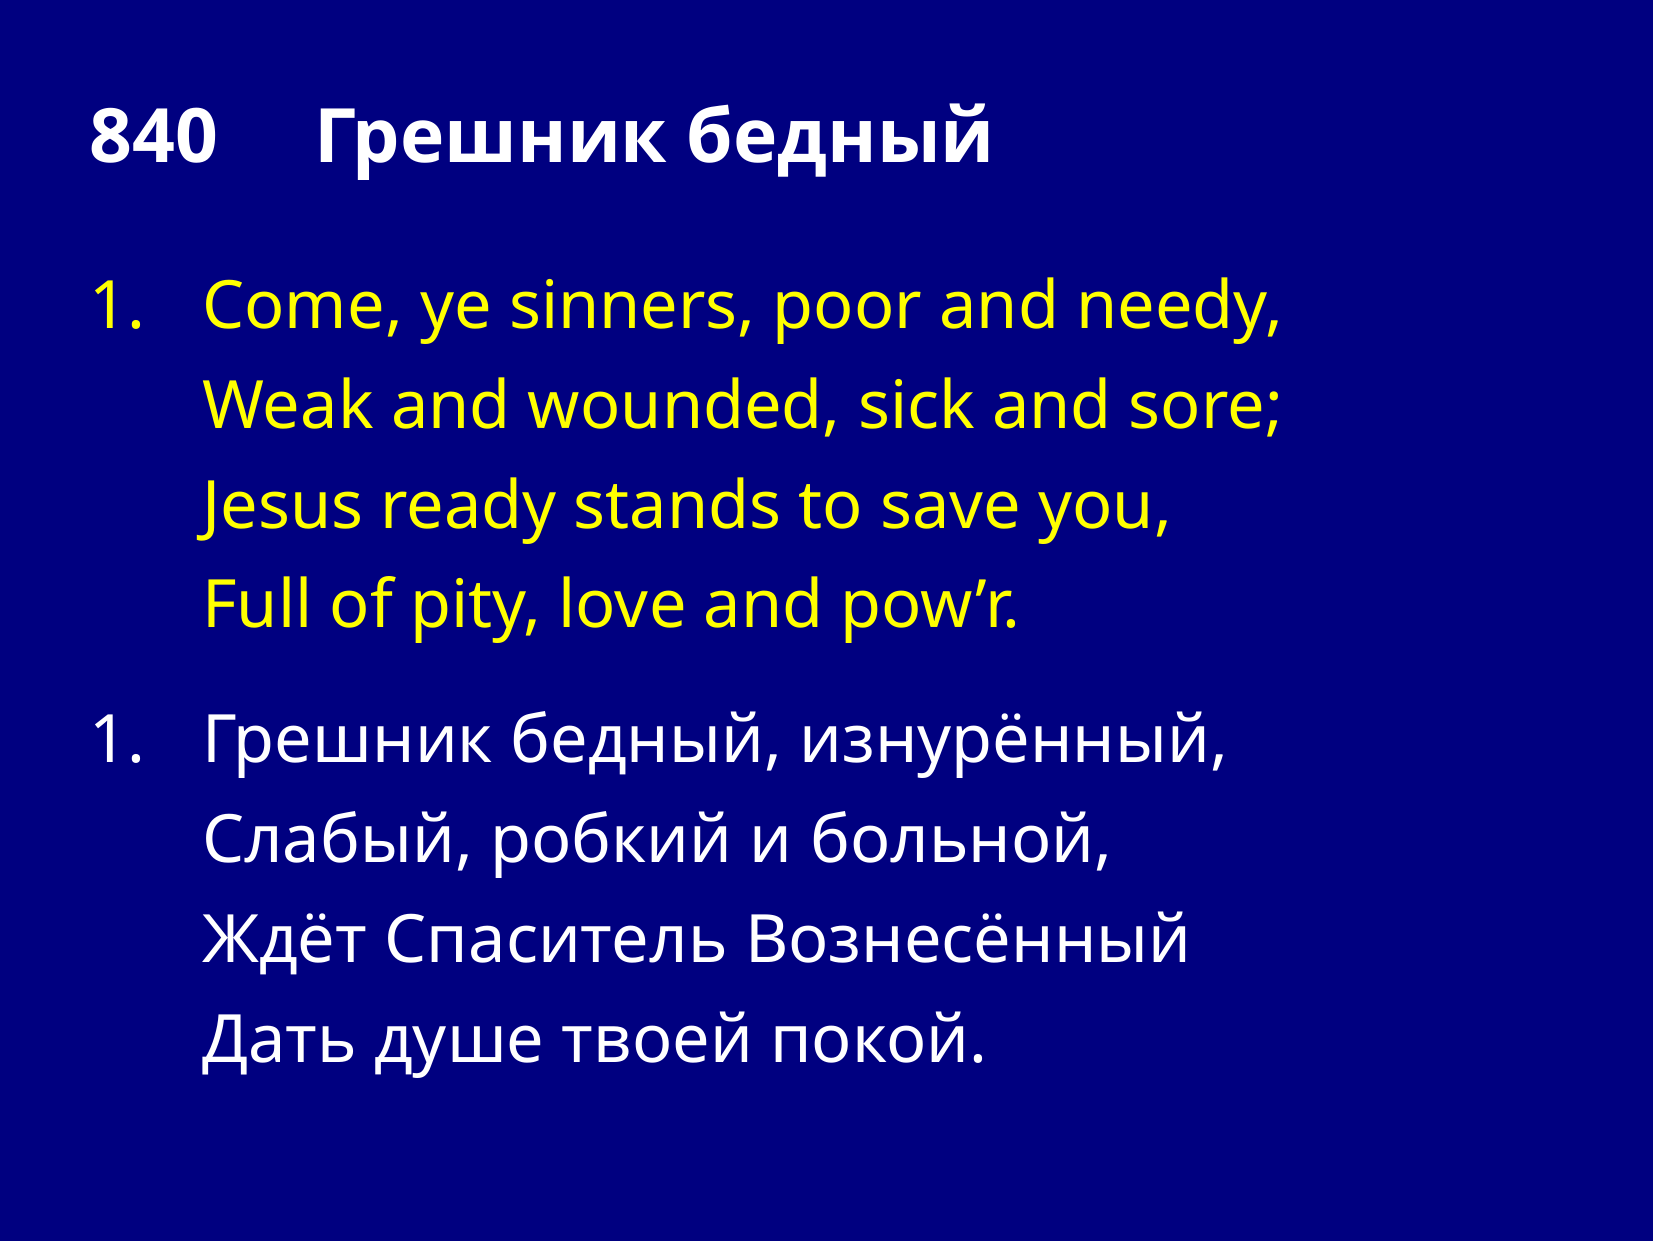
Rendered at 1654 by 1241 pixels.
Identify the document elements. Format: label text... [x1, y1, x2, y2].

text_box 840 Грешник бедный [75, 75, 1576, 188]
text_box 1. Грешник бедный, изнурённый, Слабый, робкий и больной, Ждёт Спаситель Вознесённый Дать душе твоей покой. [75, 675, 1576, 1163]
text_box 1. Come, ye sinners, poor and needy, Weak and wounded, sick and sore; Jesus ready stands to save you, Full of pity, love and pow’r. [75, 188, 1576, 638]
